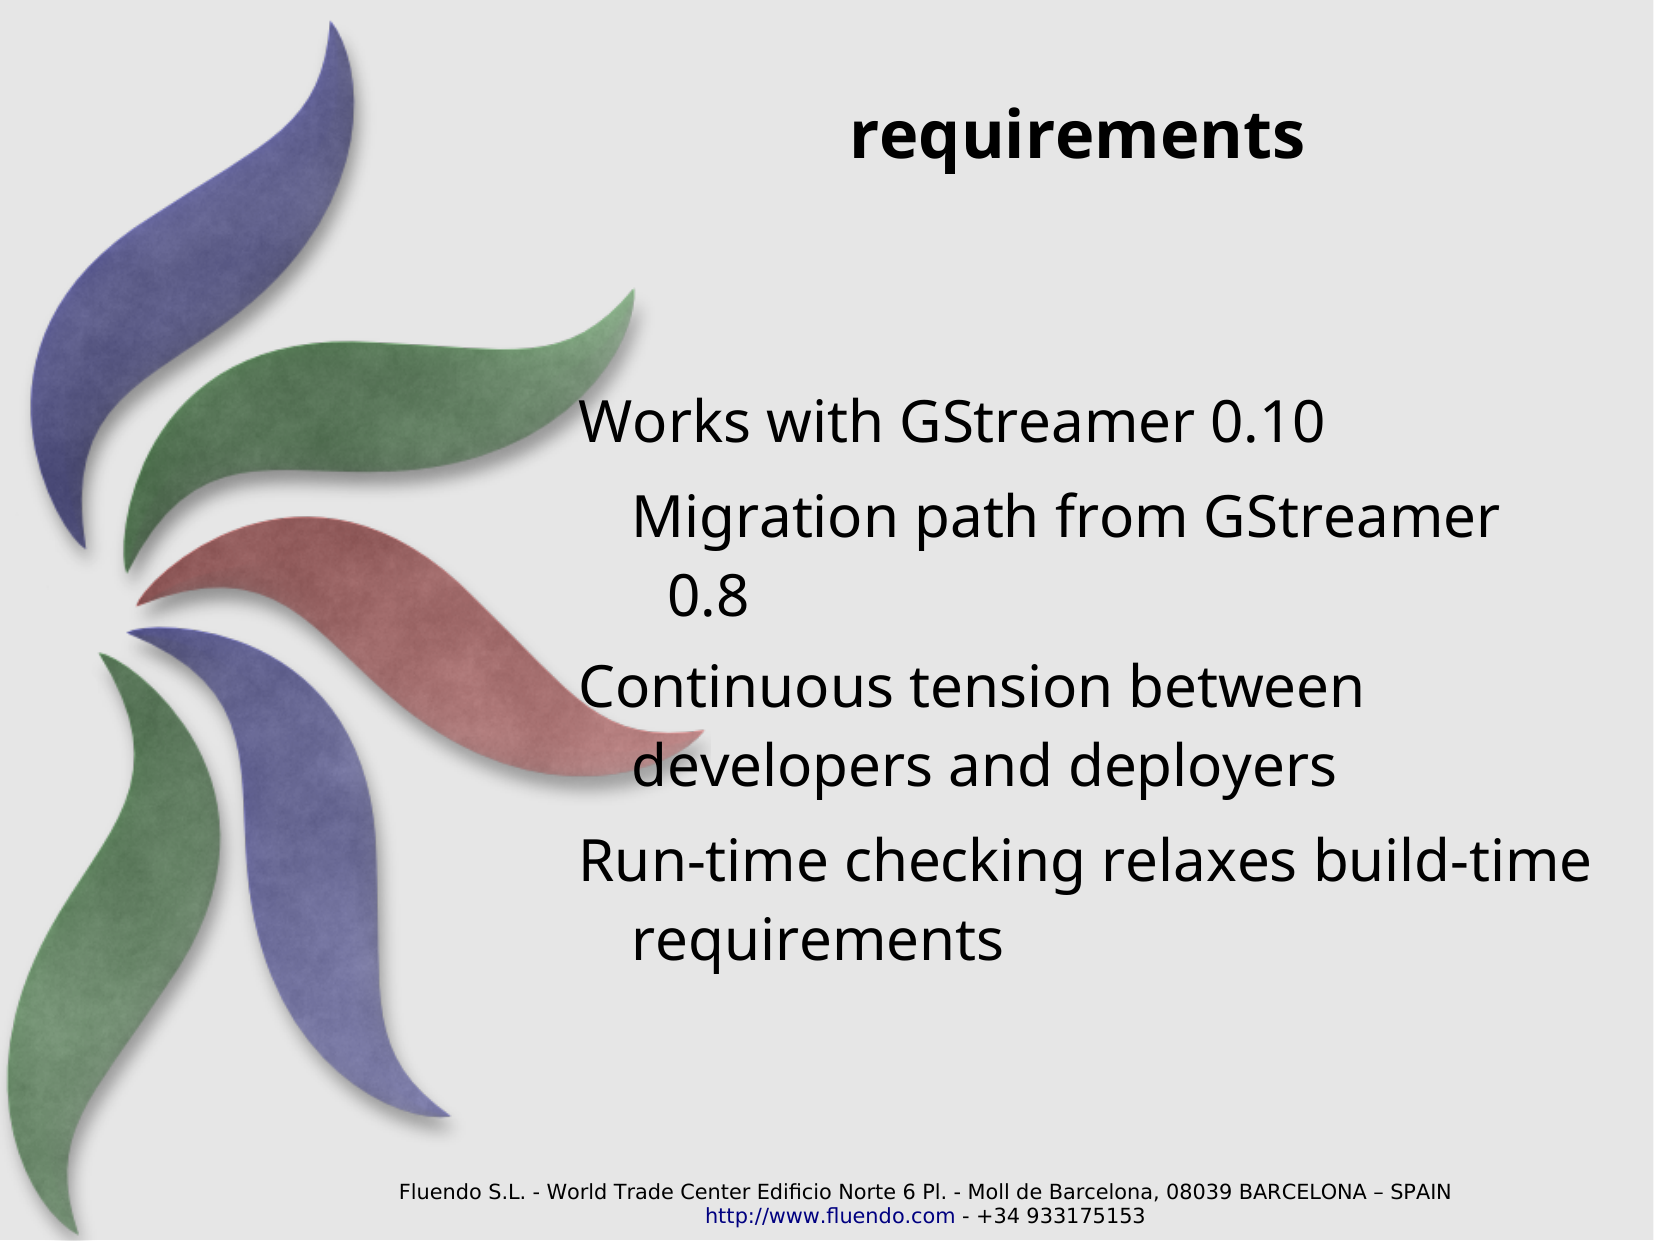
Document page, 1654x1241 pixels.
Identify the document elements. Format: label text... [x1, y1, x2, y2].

list Works with GStreamer 0.10 Migration path from GStreamer 0.8 Continuous tension between developers and deployers Run-time checking relaxes build-time requirements [560, 236, 1595, 1123]
title requirements [560, 58, 1595, 207]
picture [0, 0, 711, 1241]
